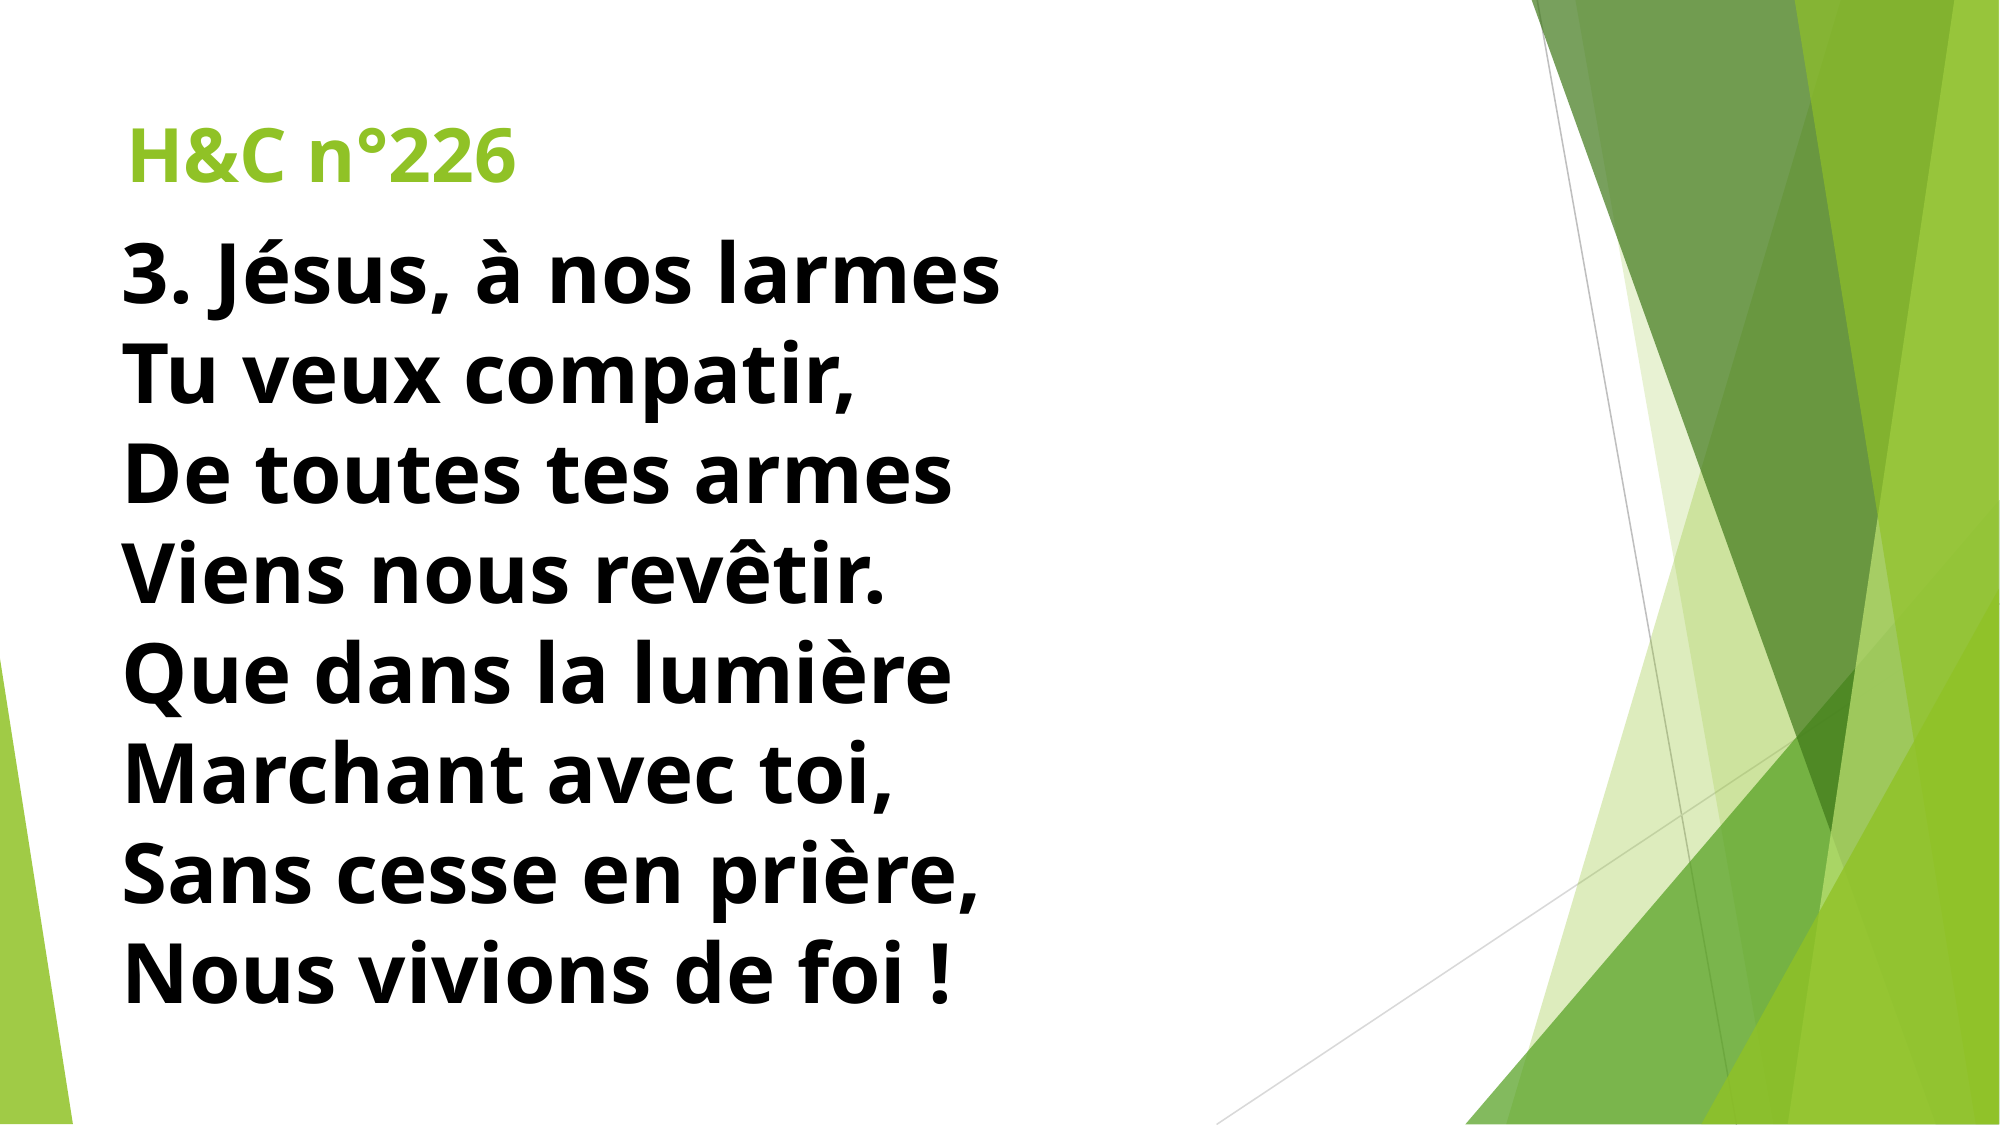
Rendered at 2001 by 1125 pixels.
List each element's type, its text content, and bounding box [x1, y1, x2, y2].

text_box 3. Jésus, à nos larmes Tu veux compatir, De toutes tes armes Viens nous revêtir. Que dans la lumière Marchant avec toi, Sans cesse en prière, Nous vivions de foi ! [106, 212, 1949, 1063]
text_box H&C n°226 [111, 99, 1522, 212]
